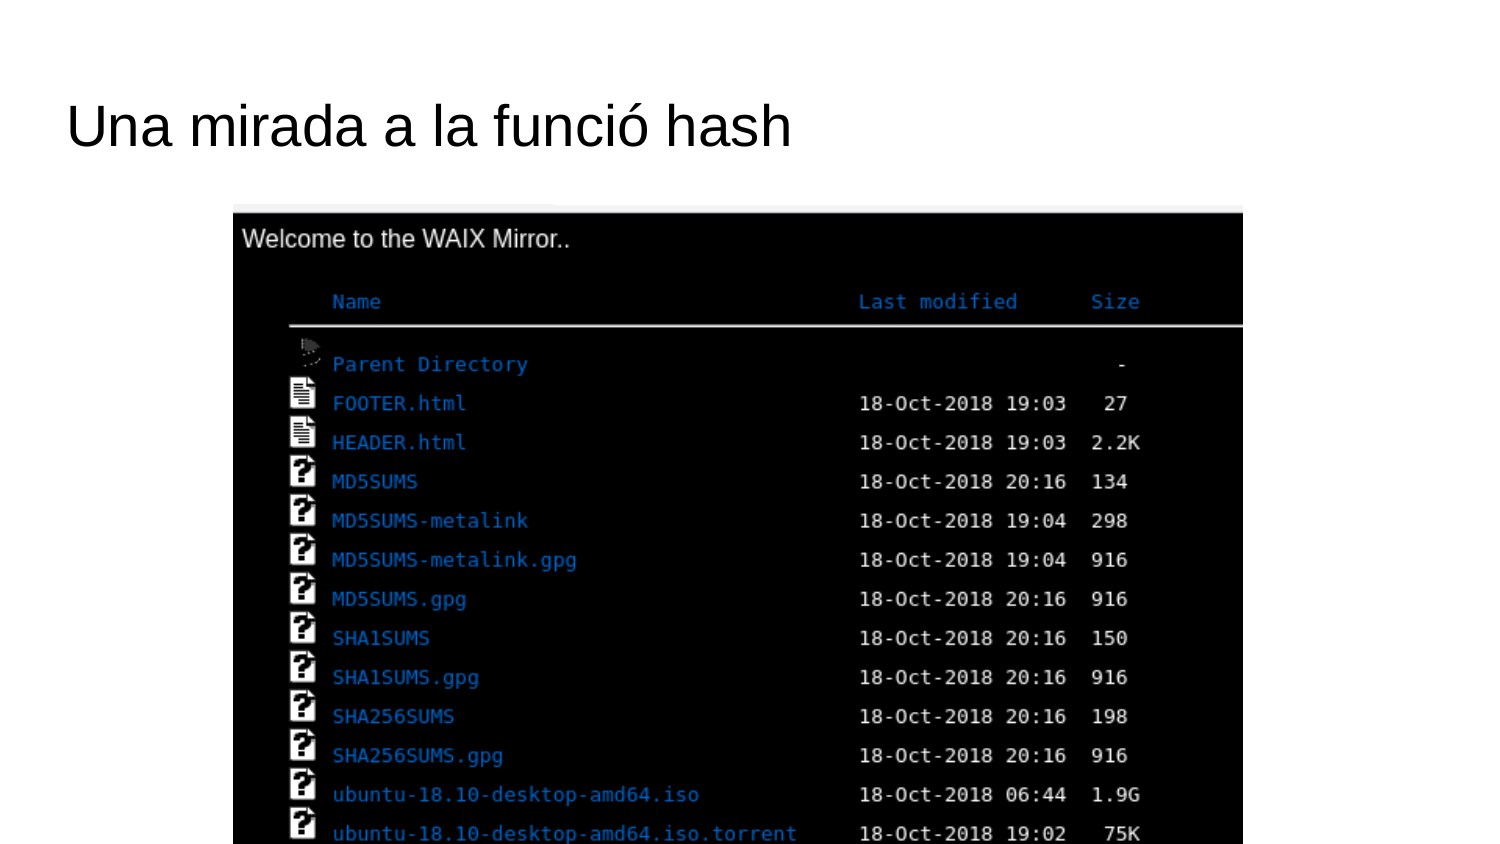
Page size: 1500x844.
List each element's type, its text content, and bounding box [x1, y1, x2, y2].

title Una mirada a la funció hash [51, 72, 1449, 167]
picture [233, 204, 1243, 844]
list [51, 189, 1449, 750]
